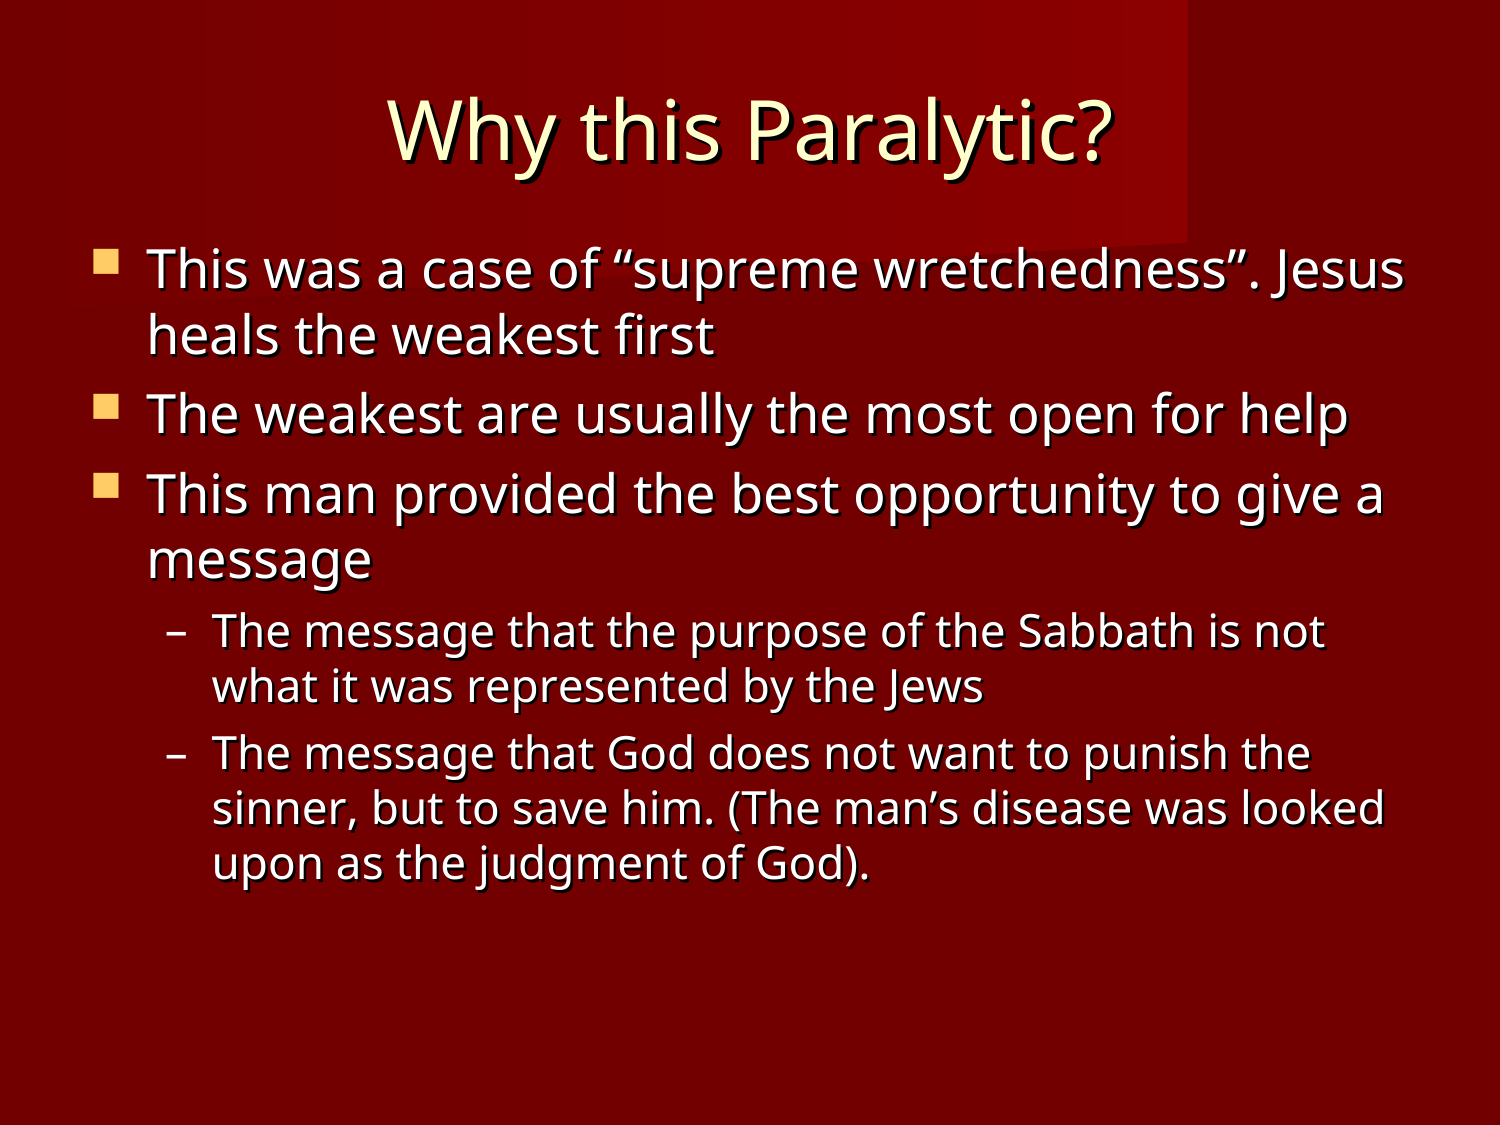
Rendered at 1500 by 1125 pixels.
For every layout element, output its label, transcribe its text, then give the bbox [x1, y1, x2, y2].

list This was a case of “supreme wretchedness”. Jesus heals the weakest first The weakest are usually the most open for help This man provided the best opportunity to give a message The message that the purpose of the Sabbath is not what it was represented by the Jews The message that God does not want to punish the sinner, but to save him. (The man’s disease was looked upon as the judgment of God). [75, 227, 1426, 965]
title Why this Paralytic? [75, 33, 1426, 221]
